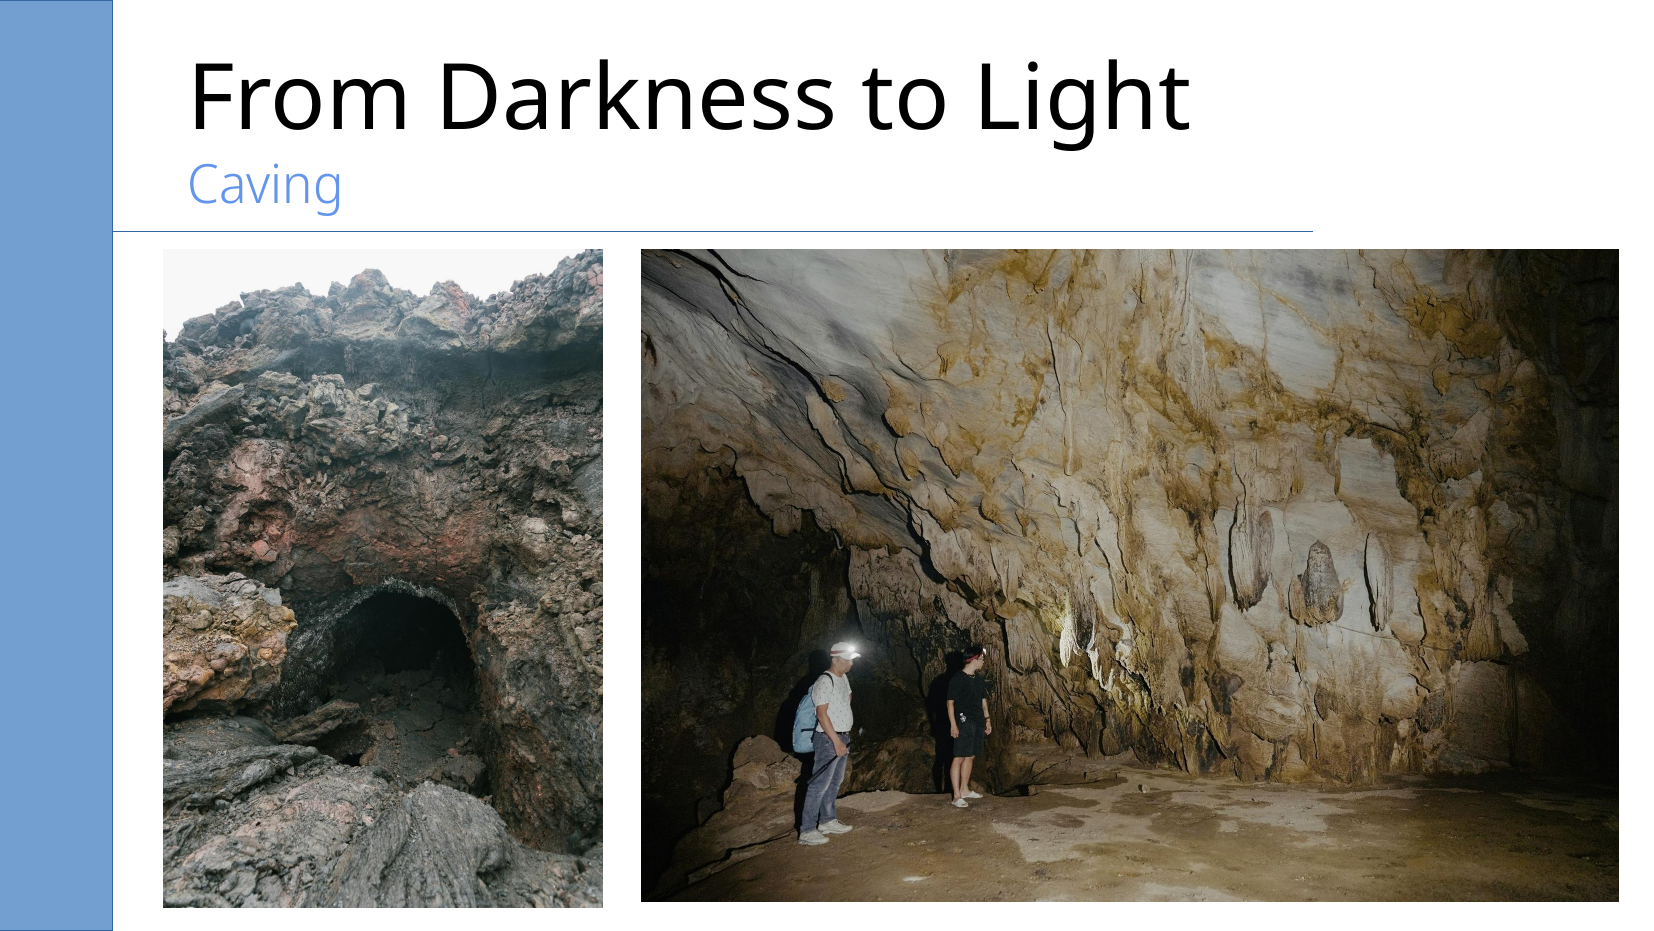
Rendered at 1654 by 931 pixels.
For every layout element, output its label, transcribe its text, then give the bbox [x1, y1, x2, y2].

picture [163, 249, 603, 908]
title From Darkness to Light [187, 33, 1571, 125]
title Caving [187, 125, 1571, 239]
text_box [0, 0, 113, 931]
picture [641, 249, 1619, 902]
